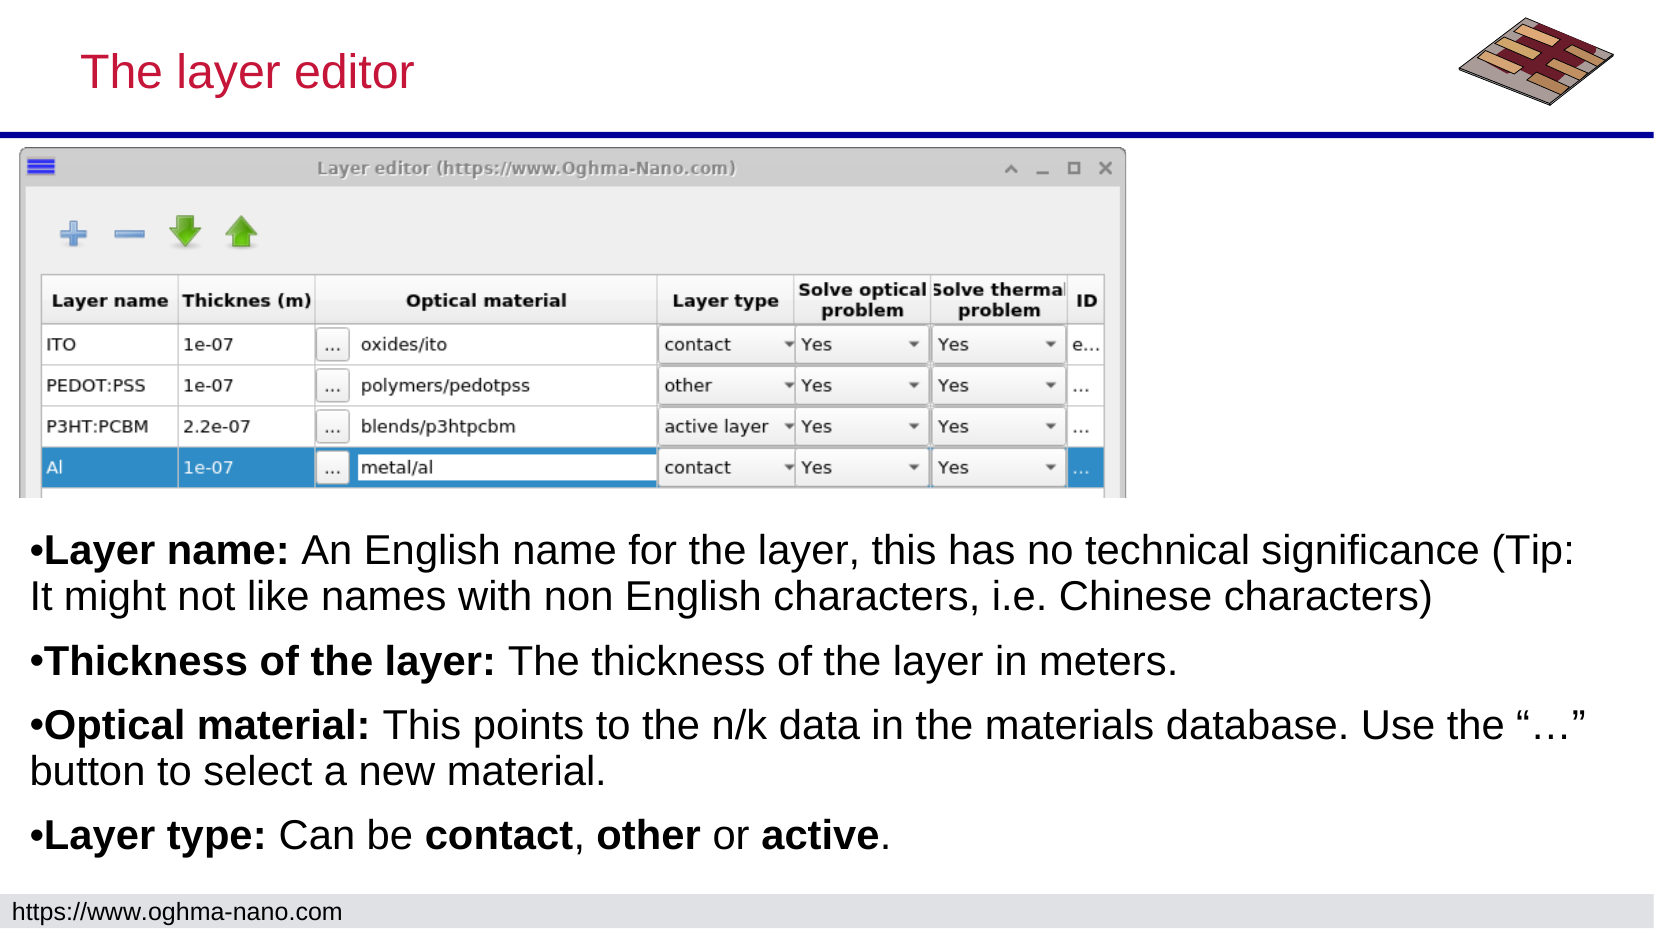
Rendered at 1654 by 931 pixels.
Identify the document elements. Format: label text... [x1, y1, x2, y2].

list Layer name: An English name for the layer, this has no technical significance (Tip: It might not like names with non English characters, i.e. Chinese characters) Thickness of the layer: The thickness of the layer in meters. Optical material: This points to the n/k data in the materials database. Use the “…” button to select a new material. Layer type: Can be contact, other or active. [29, 526, 1596, 873]
title The layer editor [65, 28, 1430, 116]
picture [19, 147, 1127, 498]
